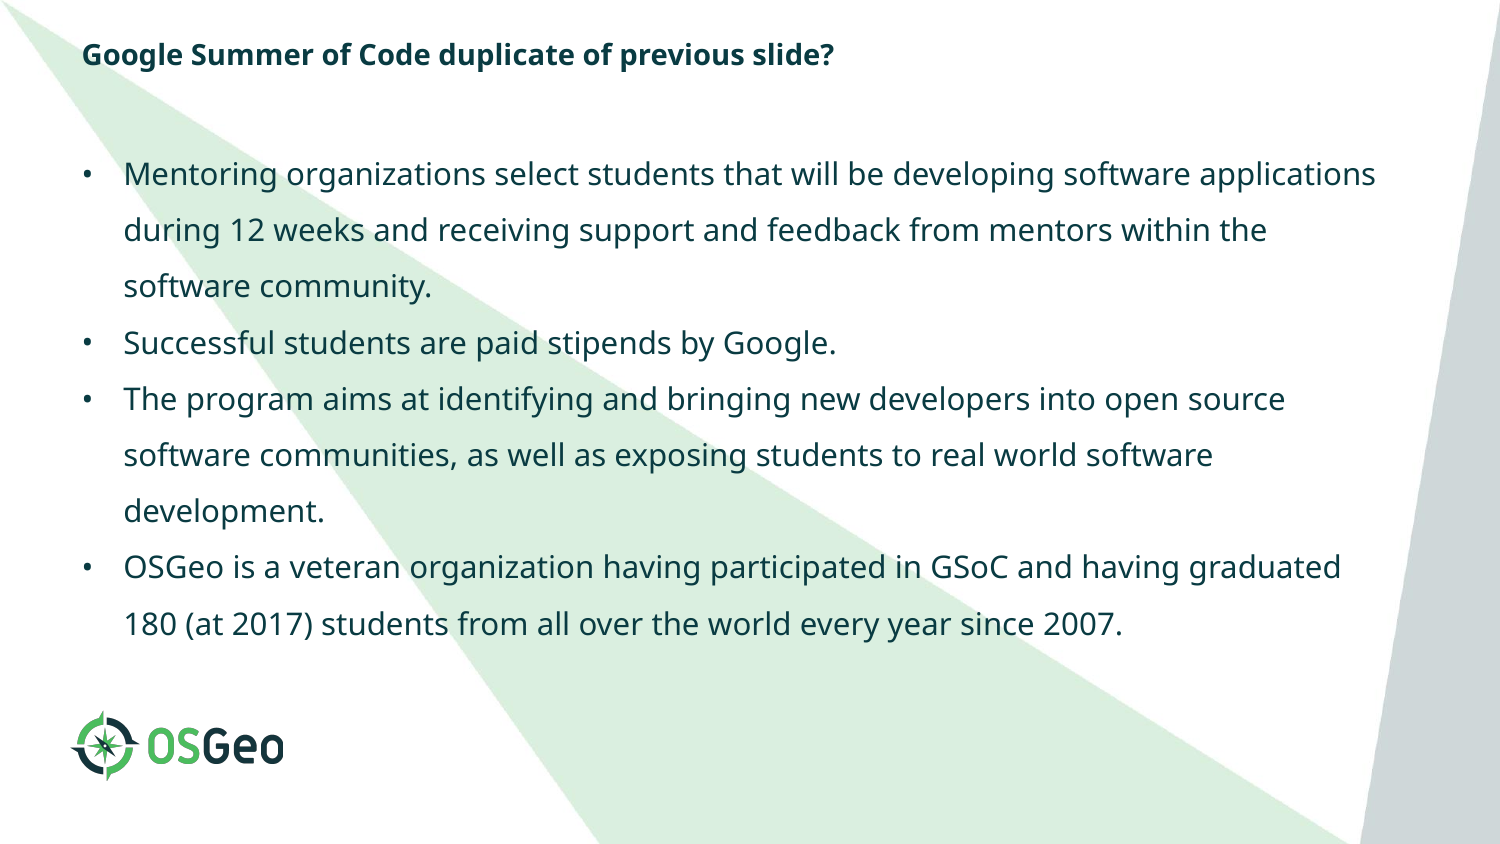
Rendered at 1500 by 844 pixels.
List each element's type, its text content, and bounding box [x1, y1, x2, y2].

text_box Mentoring organizations select students that will be developing software applications during 12 weeks and receiving support and feedback from mentors within the software community. Successful students are paid stipends by Google. The program aims at identifying and bringing new developers into open source software communities, as well as exposing students to real world software development. OSGeo is a veteran organization having participated in GSoC and having graduated 180 (at 2017) students from all over the world every year since 2007. [70, 130, 1405, 698]
picture [0, 0, 1500, 844]
title Google Summer of Code duplicate of previous slide? [70, 13, 1196, 130]
